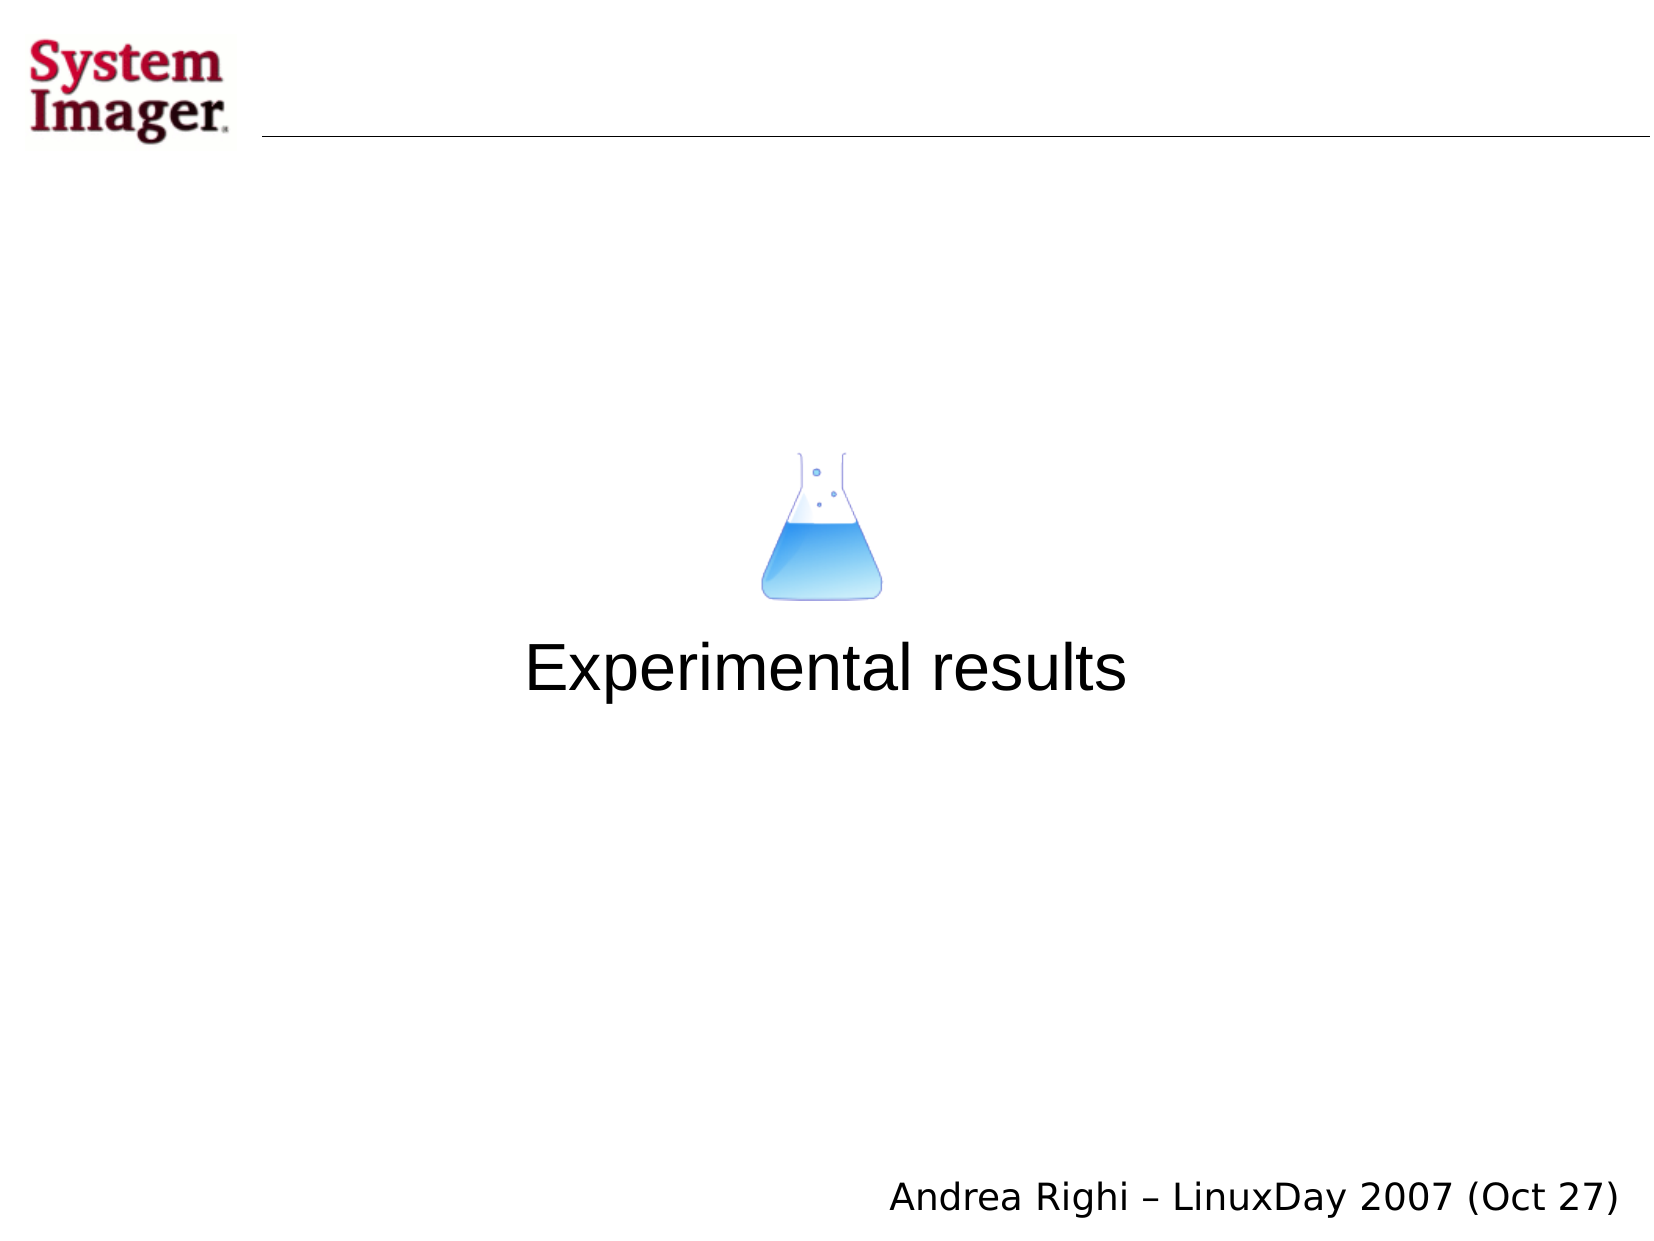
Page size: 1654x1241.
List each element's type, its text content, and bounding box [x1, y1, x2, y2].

text_box Experimental results [82, 225, 1571, 1109]
picture [25, 34, 237, 151]
picture [760, 452, 886, 603]
